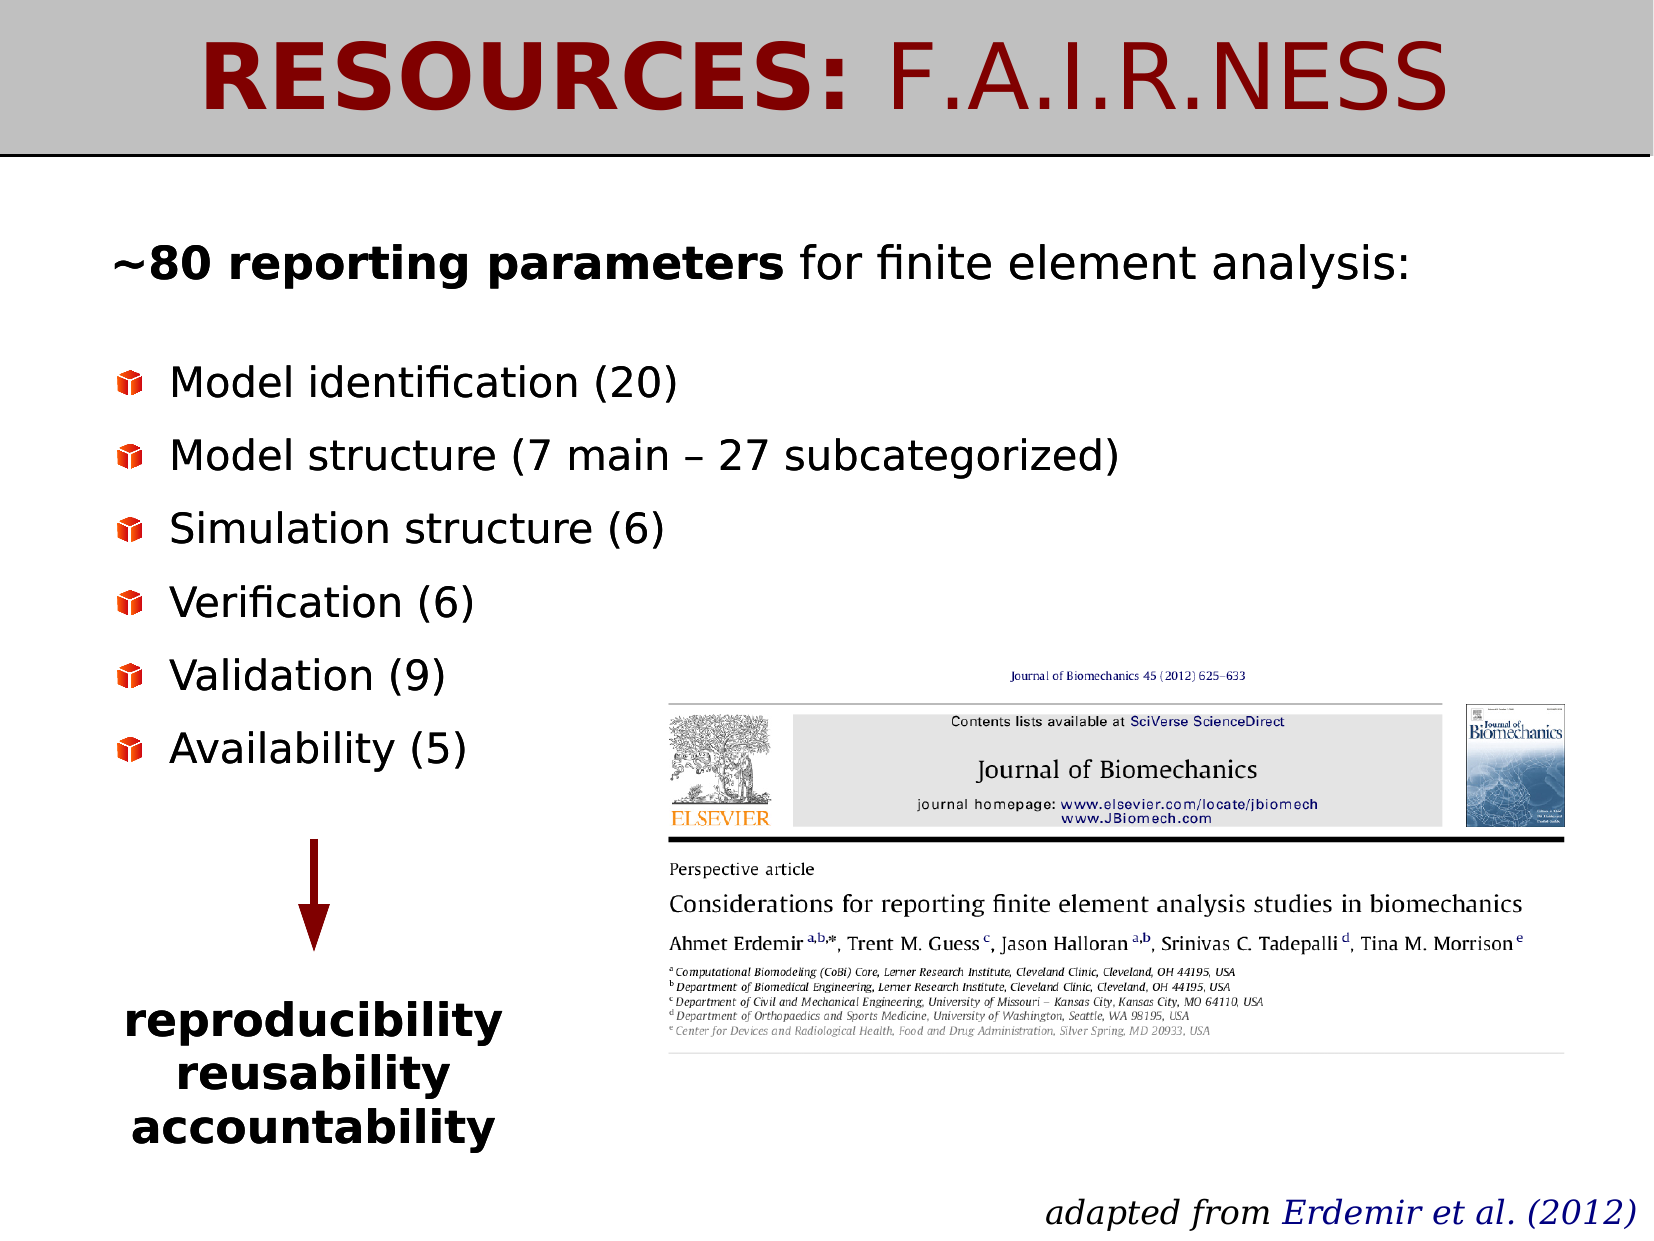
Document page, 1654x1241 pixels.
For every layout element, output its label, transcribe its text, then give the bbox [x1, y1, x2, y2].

picture [596, 609, 1618, 1103]
text_box RESOURCES: F.A.I.R.NESS [0, 24, 1651, 132]
text_box Model identification (20) Model structure (7 main – 27 subcategorized) Simulation structure (6) Verification (6) Validation (9) Availability (5) [101, 351, 1565, 788]
text_box ~80 reporting parameters for finite element analysis: [95, 229, 1514, 298]
text_box [0, 0, 1654, 156]
text_box adapted from Erdemir et al. (2012) [0, 1186, 1653, 1240]
text_box reproducibility reusability accountability [95, 994, 512, 1187]
